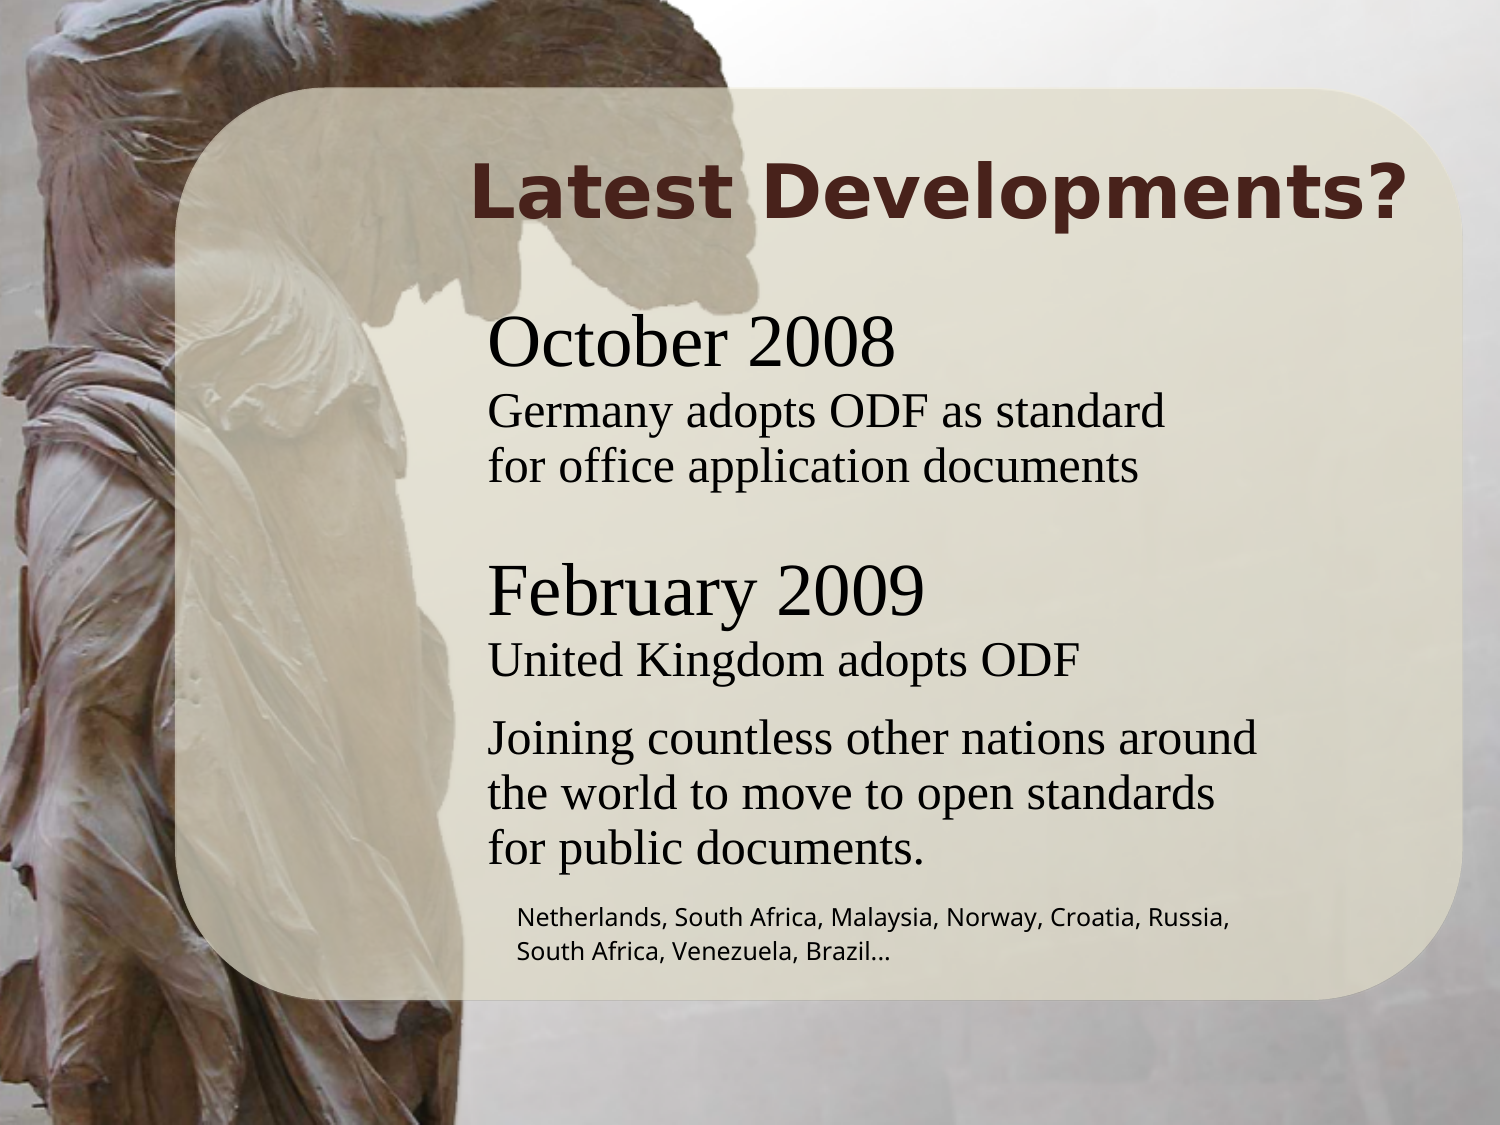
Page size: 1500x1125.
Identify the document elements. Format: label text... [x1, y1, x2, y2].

picture [0, 0, 1500, 1125]
title Latest Developments? [235, 95, 1411, 291]
text_box October 2008 Germany adopts ODF as standard for office application documents February 2009 United Kingdom adopts ODF Joining countless other nations around the world to move to open standards for public documents. [472, 292, 1388, 884]
text_box Netherlands, South Africa, Malaysia, Norway, Croatia, Russia, South Africa, Venezuela, Brazil... [501, 892, 1298, 975]
